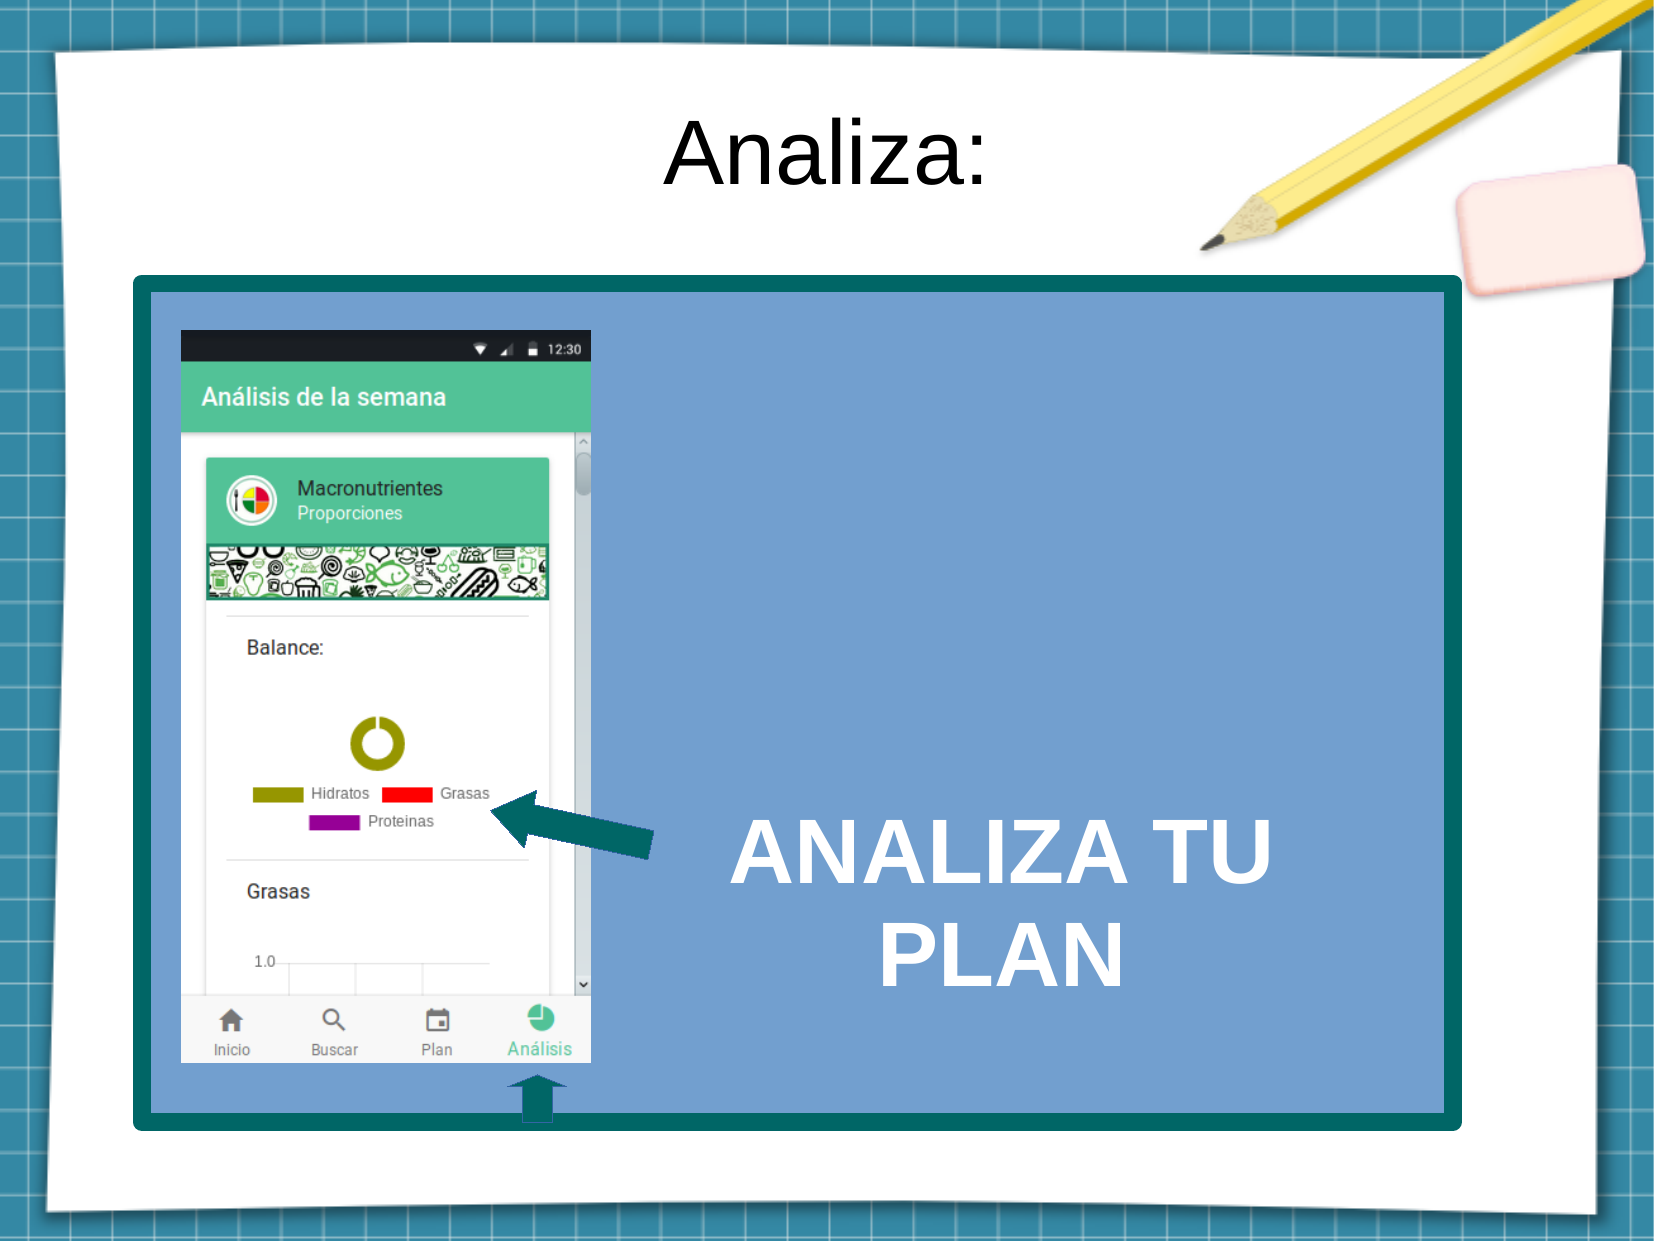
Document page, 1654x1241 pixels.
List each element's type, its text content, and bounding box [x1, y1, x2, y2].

text_box [141, 283, 1453, 1123]
title Analiza: [82, 49, 1571, 257]
text_box ANALIZA TU PLAN [673, 793, 1331, 981]
picture [0, 0, 1654, 1241]
